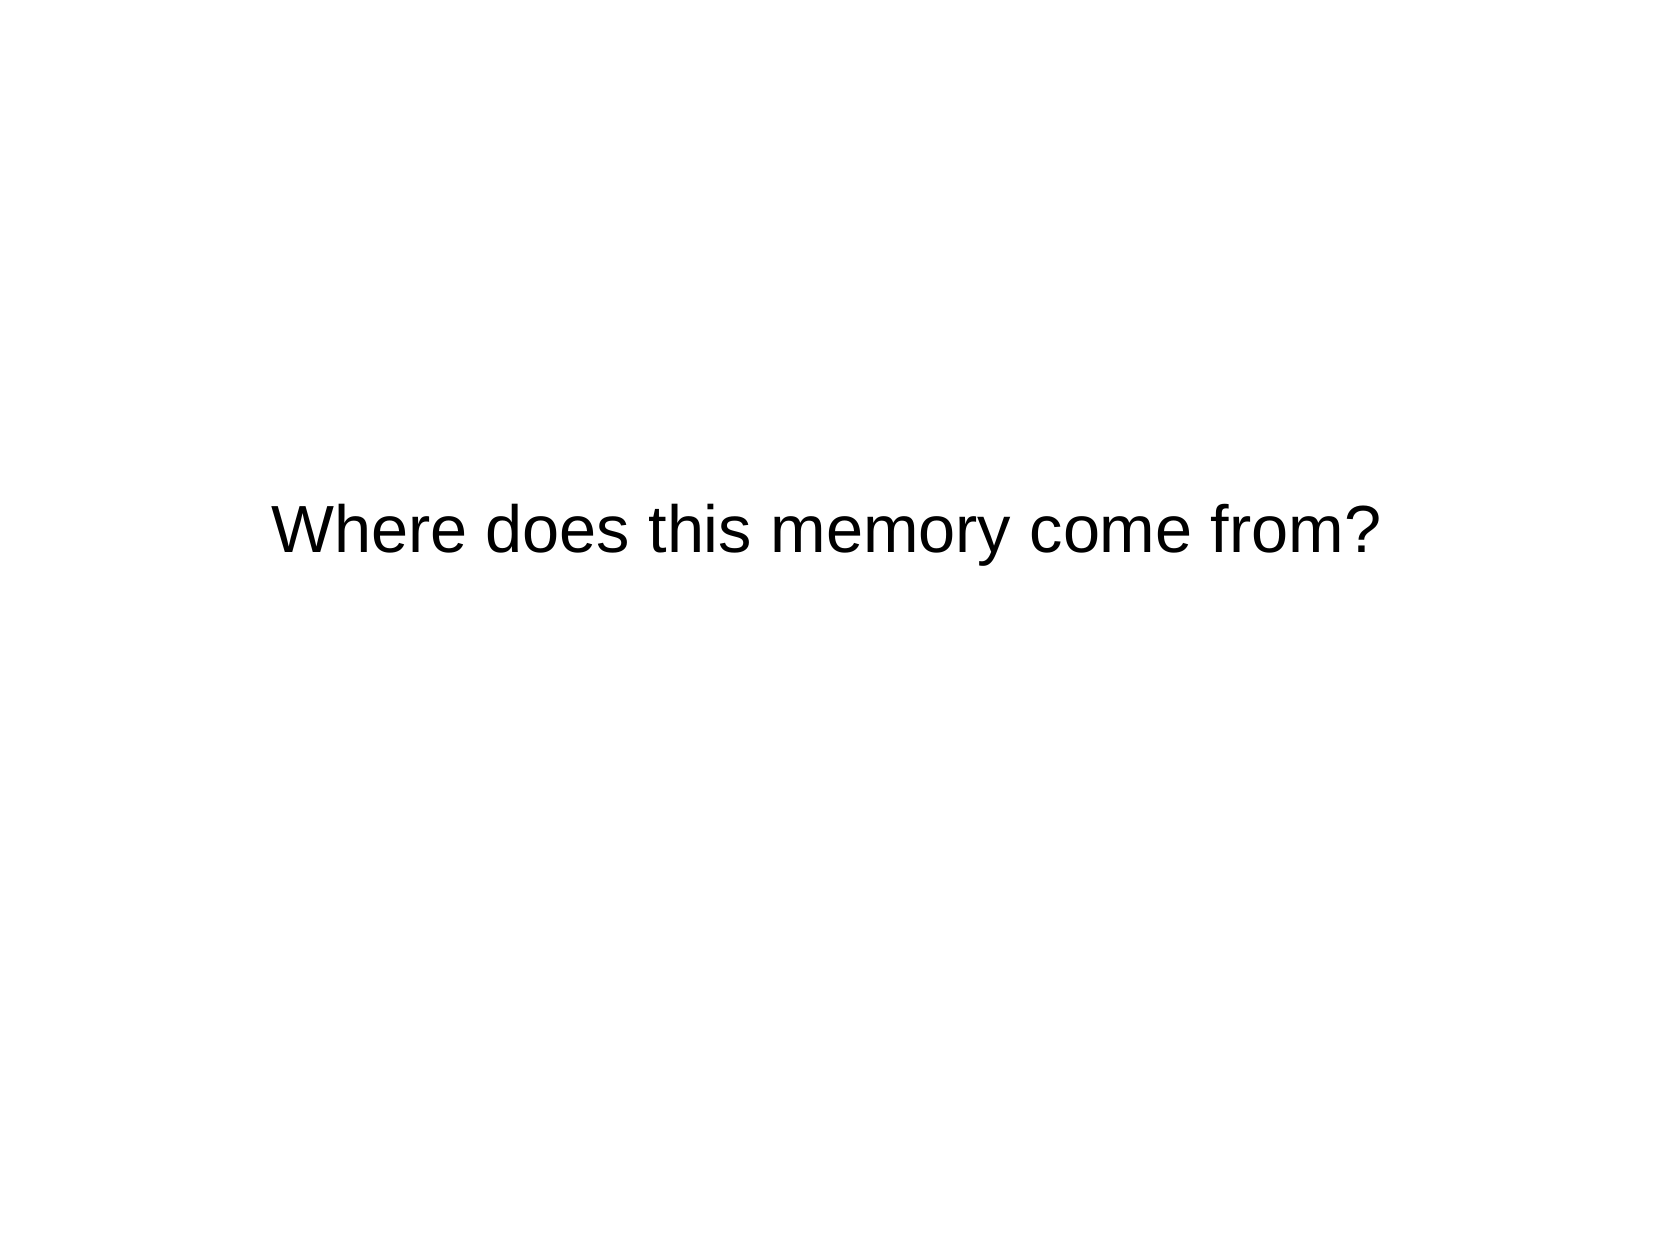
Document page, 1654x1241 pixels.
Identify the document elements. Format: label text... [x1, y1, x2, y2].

subtitle Where does this memory come from? [82, 49, 1571, 1010]
